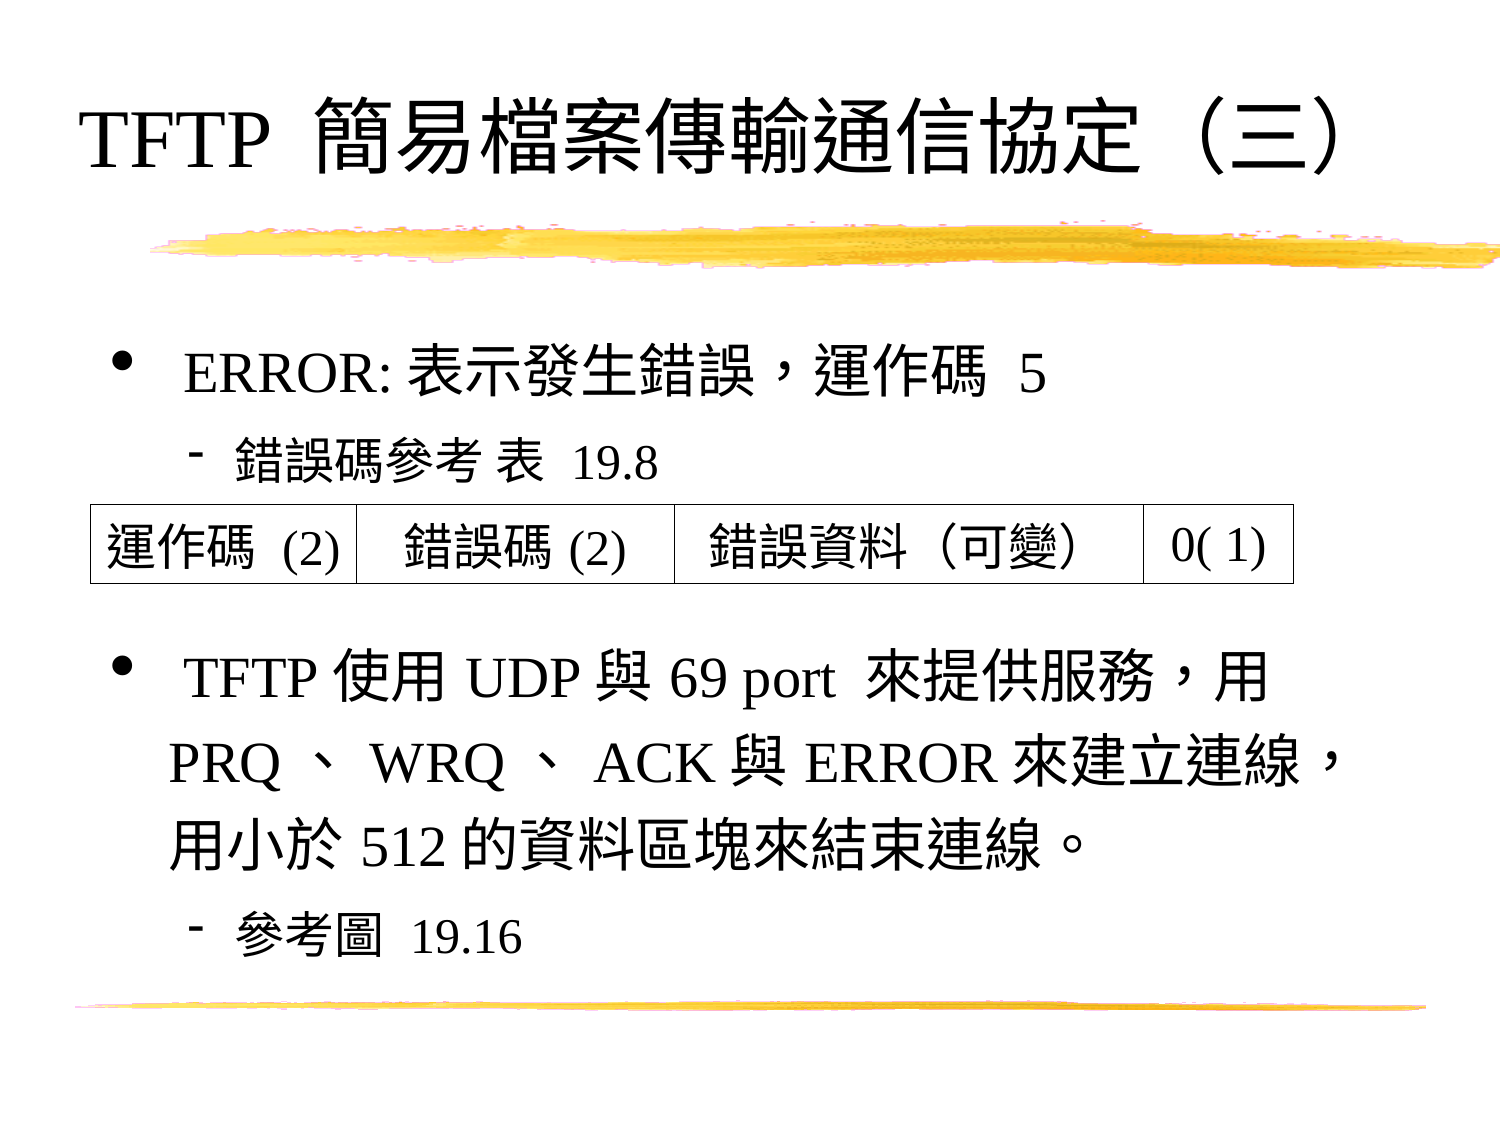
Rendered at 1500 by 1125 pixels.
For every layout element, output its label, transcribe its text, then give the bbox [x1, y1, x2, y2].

text_box 錯誤資料（可變） [674, 504, 1143, 584]
text_box 0( 1) [1143, 504, 1294, 584]
picture [150, 215, 1500, 279]
picture [75, 999, 1426, 1013]
list TFTP使用UDP與69 port 來提供服務，用PRQ、WRQ、ACK與ERROR來建立連線，用小於512的資料區塊來結束連線。 參考圖 19.16 [112, 630, 1388, 936]
title TFTP 簡易檔案傳輸通信協定（三） [66, 44, 1407, 218]
text_box 運作碼 (2) [90, 504, 356, 584]
text_box 錯誤碼(2) [356, 504, 674, 584]
list ERROR:表示發生錯誤，運作碼 5 錯誤碼參考 表 19.8 [112, 324, 1388, 630]
